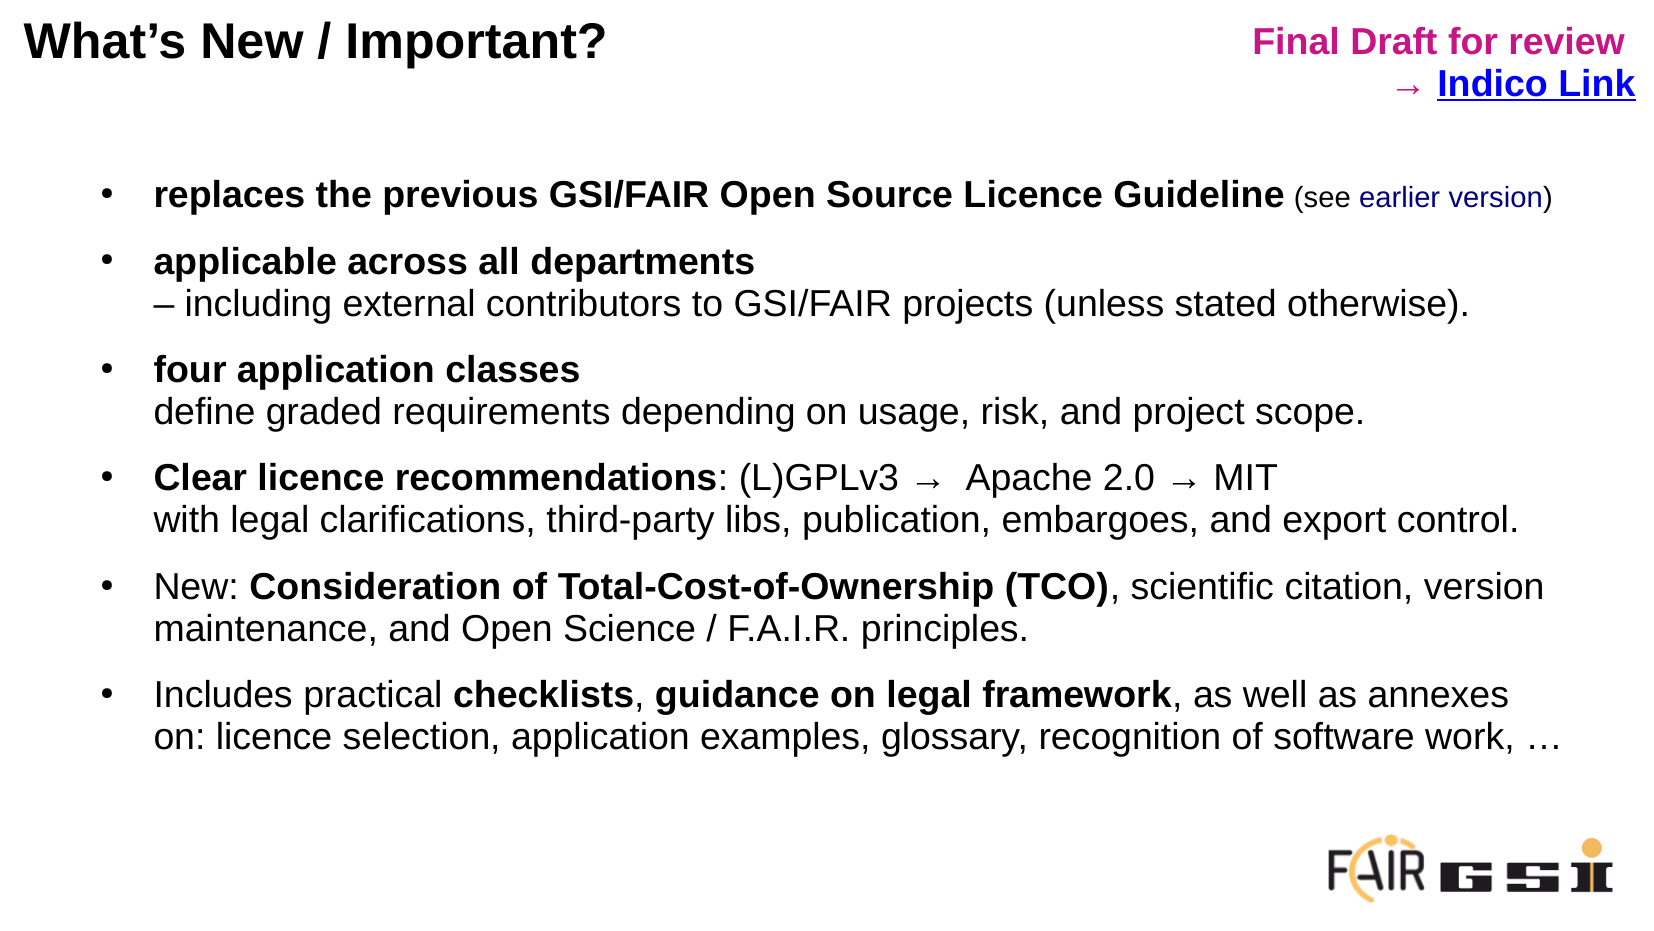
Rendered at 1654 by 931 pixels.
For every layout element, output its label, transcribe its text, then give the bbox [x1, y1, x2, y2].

picture [1328, 870, 1425, 904]
list replaces the previous GSI/FAIR Open Source Licence Guideline (see earlier version) applicable across all departments – including external contributors to GSI/FAIR projects (unless stated otherwise). four application classes define graded requirements depending on usage, risk, and project scope. Clear licence recommendations: (L)GPLv3 → Apache 2.0 → MIT with legal clarifications, third-party libs, publication, embargoes, and export control. New: Consideration of Total-Cost-of-Ownership (TCO), scientific citation, version maintenance, and Open Science / F.A.I.R. principles. Includes practical checklists, guidance on legal framework, as well as annexes on: licence selection, application examples, glossary, recognition of software work, … [82, 107, 1571, 870]
picture [1439, 836, 1615, 895]
title What’s New / Important? [23, 5, 1638, 77]
text_box Final Draft for review → Indico Link [1237, 13, 1651, 113]
